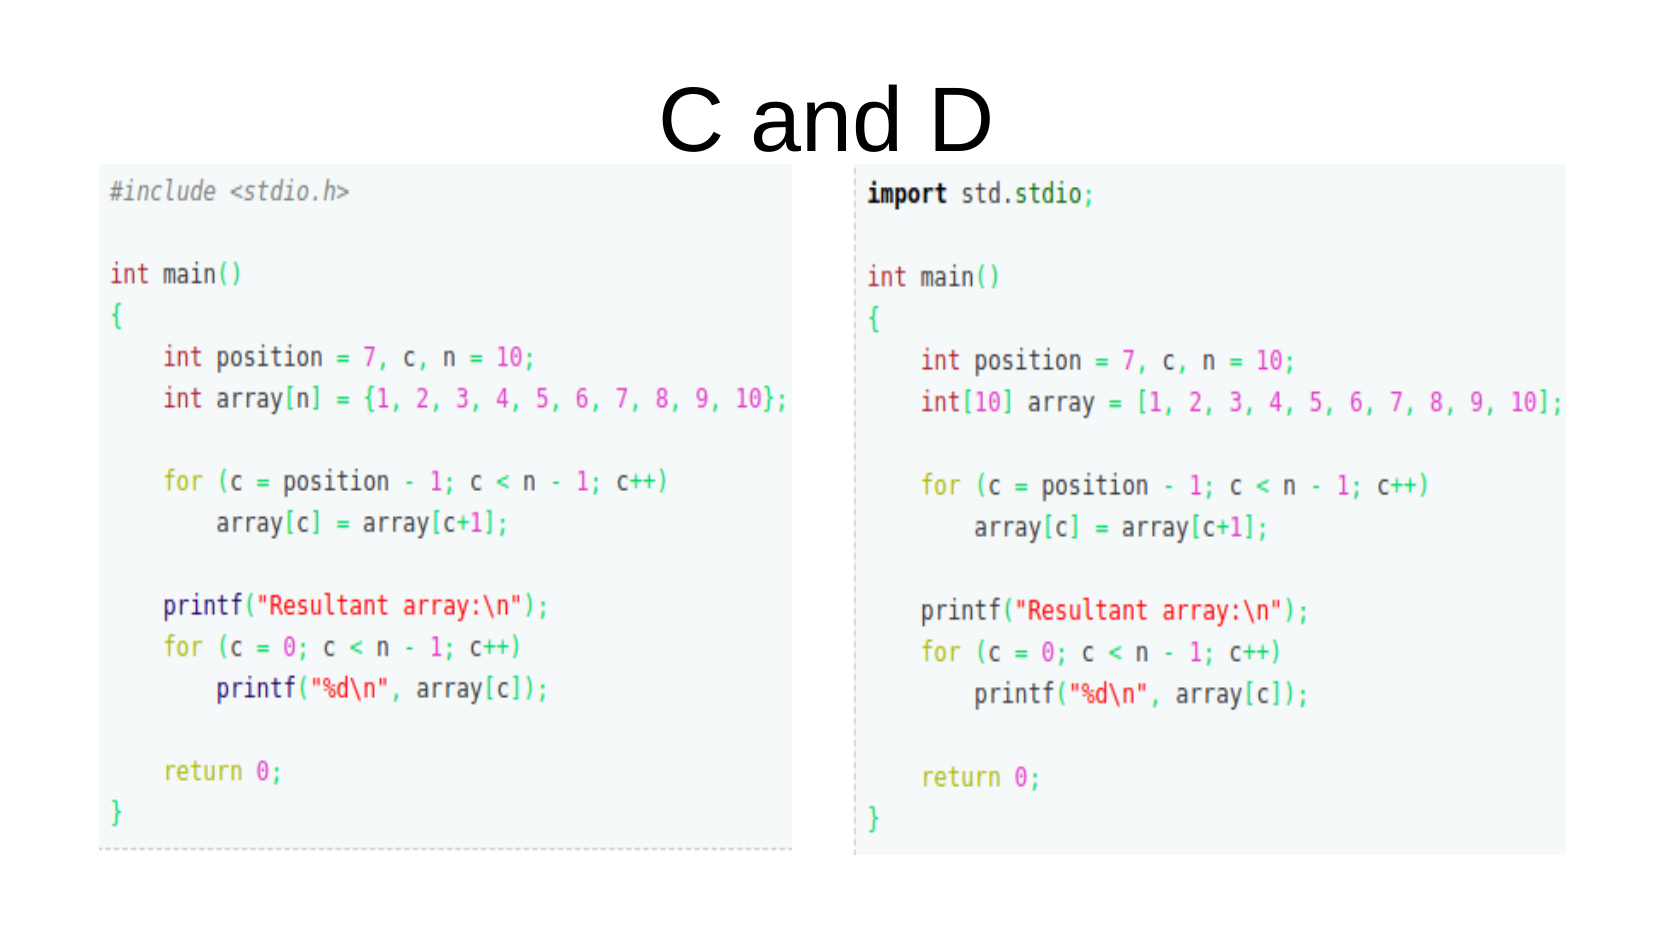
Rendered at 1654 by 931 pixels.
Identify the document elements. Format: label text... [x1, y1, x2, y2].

title C and D [82, 37, 1571, 193]
picture [99, 164, 792, 855]
picture [851, 164, 1566, 855]
